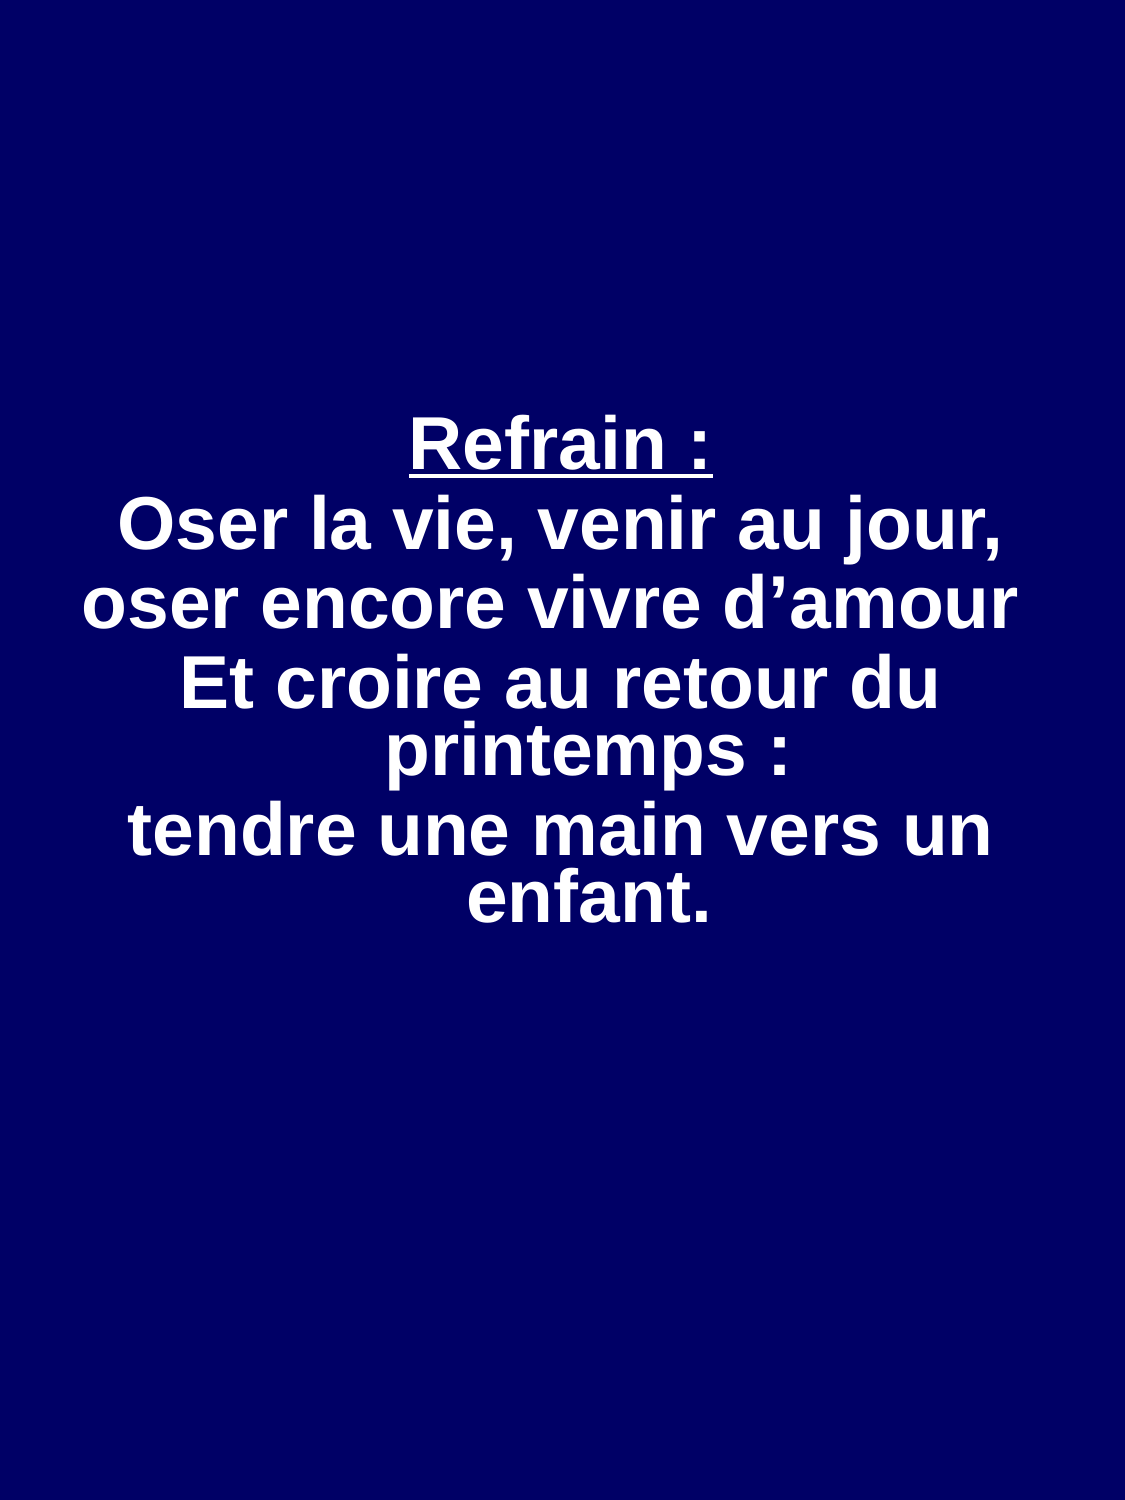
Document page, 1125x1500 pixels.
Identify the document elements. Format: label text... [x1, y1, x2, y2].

text_box Refrain : Oser la vie, venir au jour, oser encore vivre d’amour Et croire au retour du printemps : tendre une main vers un enfant. [11, 35, 1111, 1441]
